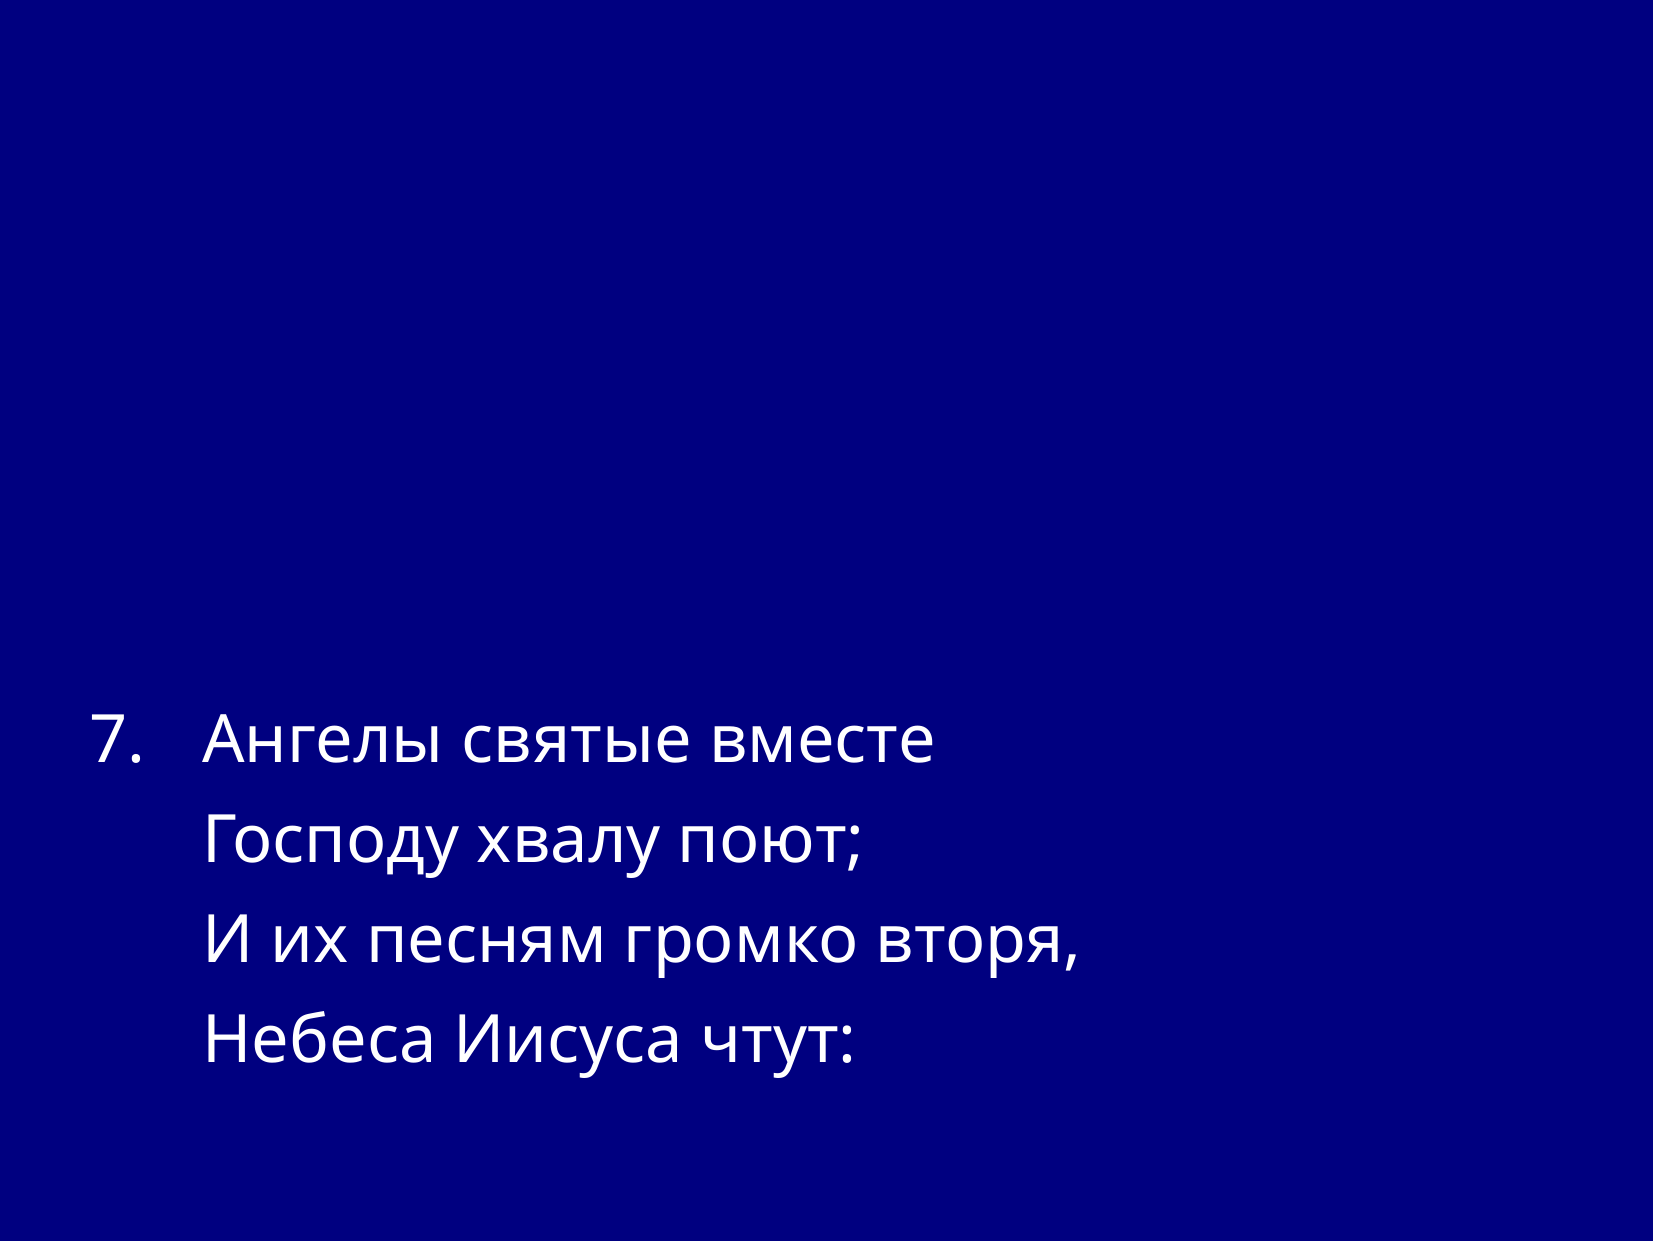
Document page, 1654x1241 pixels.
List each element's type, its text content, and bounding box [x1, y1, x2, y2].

text_box 7. Ангелы святые вместе Господу хвалу поют; И их песням громко вторя, Небеса Иисуса чтут: [75, 675, 1576, 1163]
